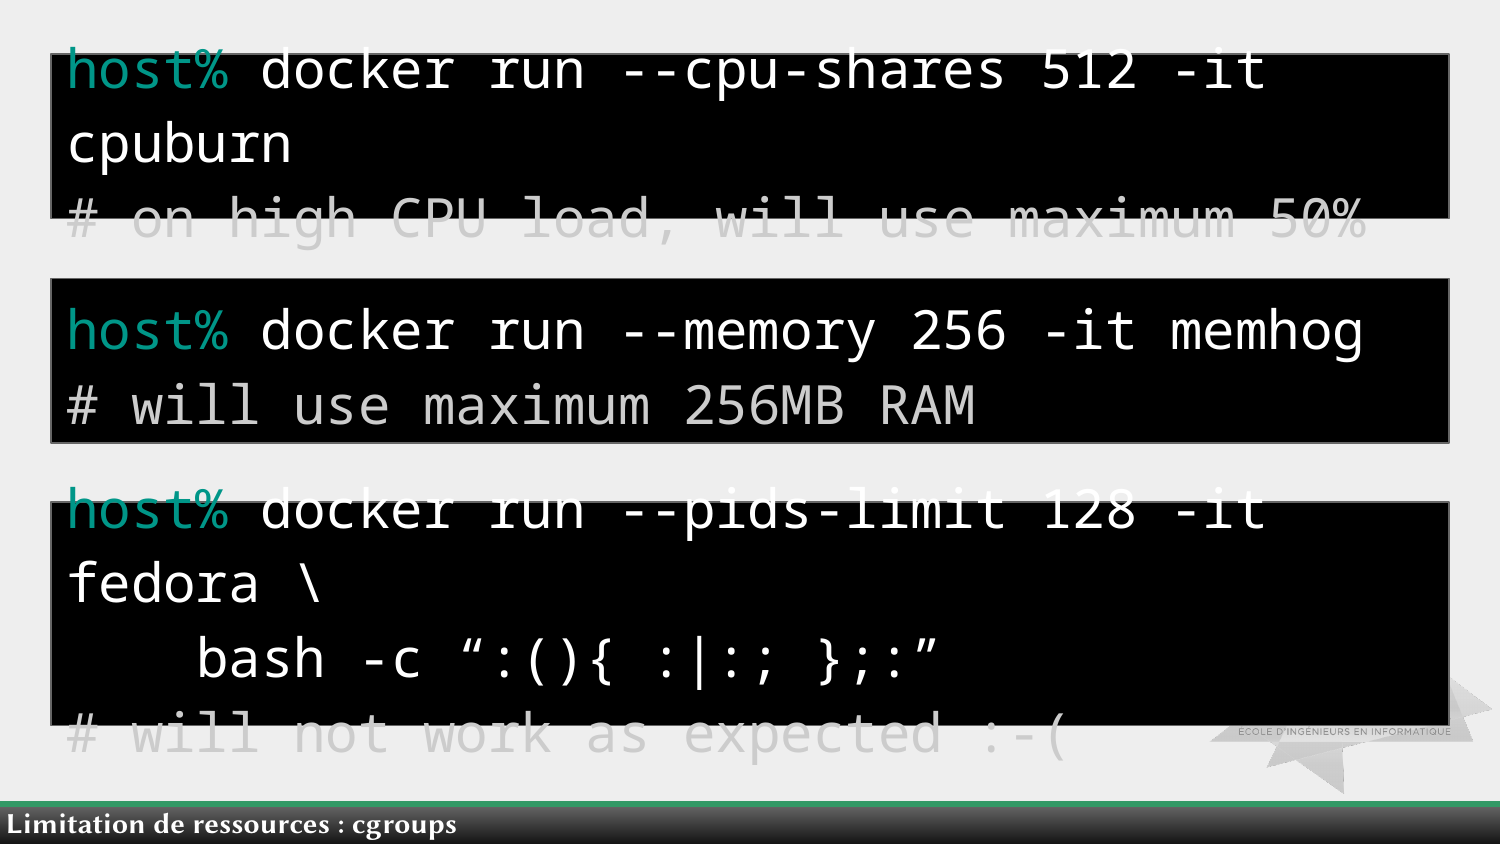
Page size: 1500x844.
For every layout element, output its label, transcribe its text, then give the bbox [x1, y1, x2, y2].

picture [1187, 587, 1492, 794]
text_box host% docker run --memory 256 -it memhog # will use maximum 256MB RAM [51, 278, 1449, 443]
text_box host% docker run --pids-limit 128 -it fedora \ bash -c “:(){ :|:; };:” # will not work as expected :-( [51, 501, 1449, 726]
title Limitation de ressources : cgroups [5, 801, 1075, 844]
text_box host% docker run --cpu-shares 512 -it cpuburn # on high CPU load, will use maximum 50% [51, 53, 1449, 219]
